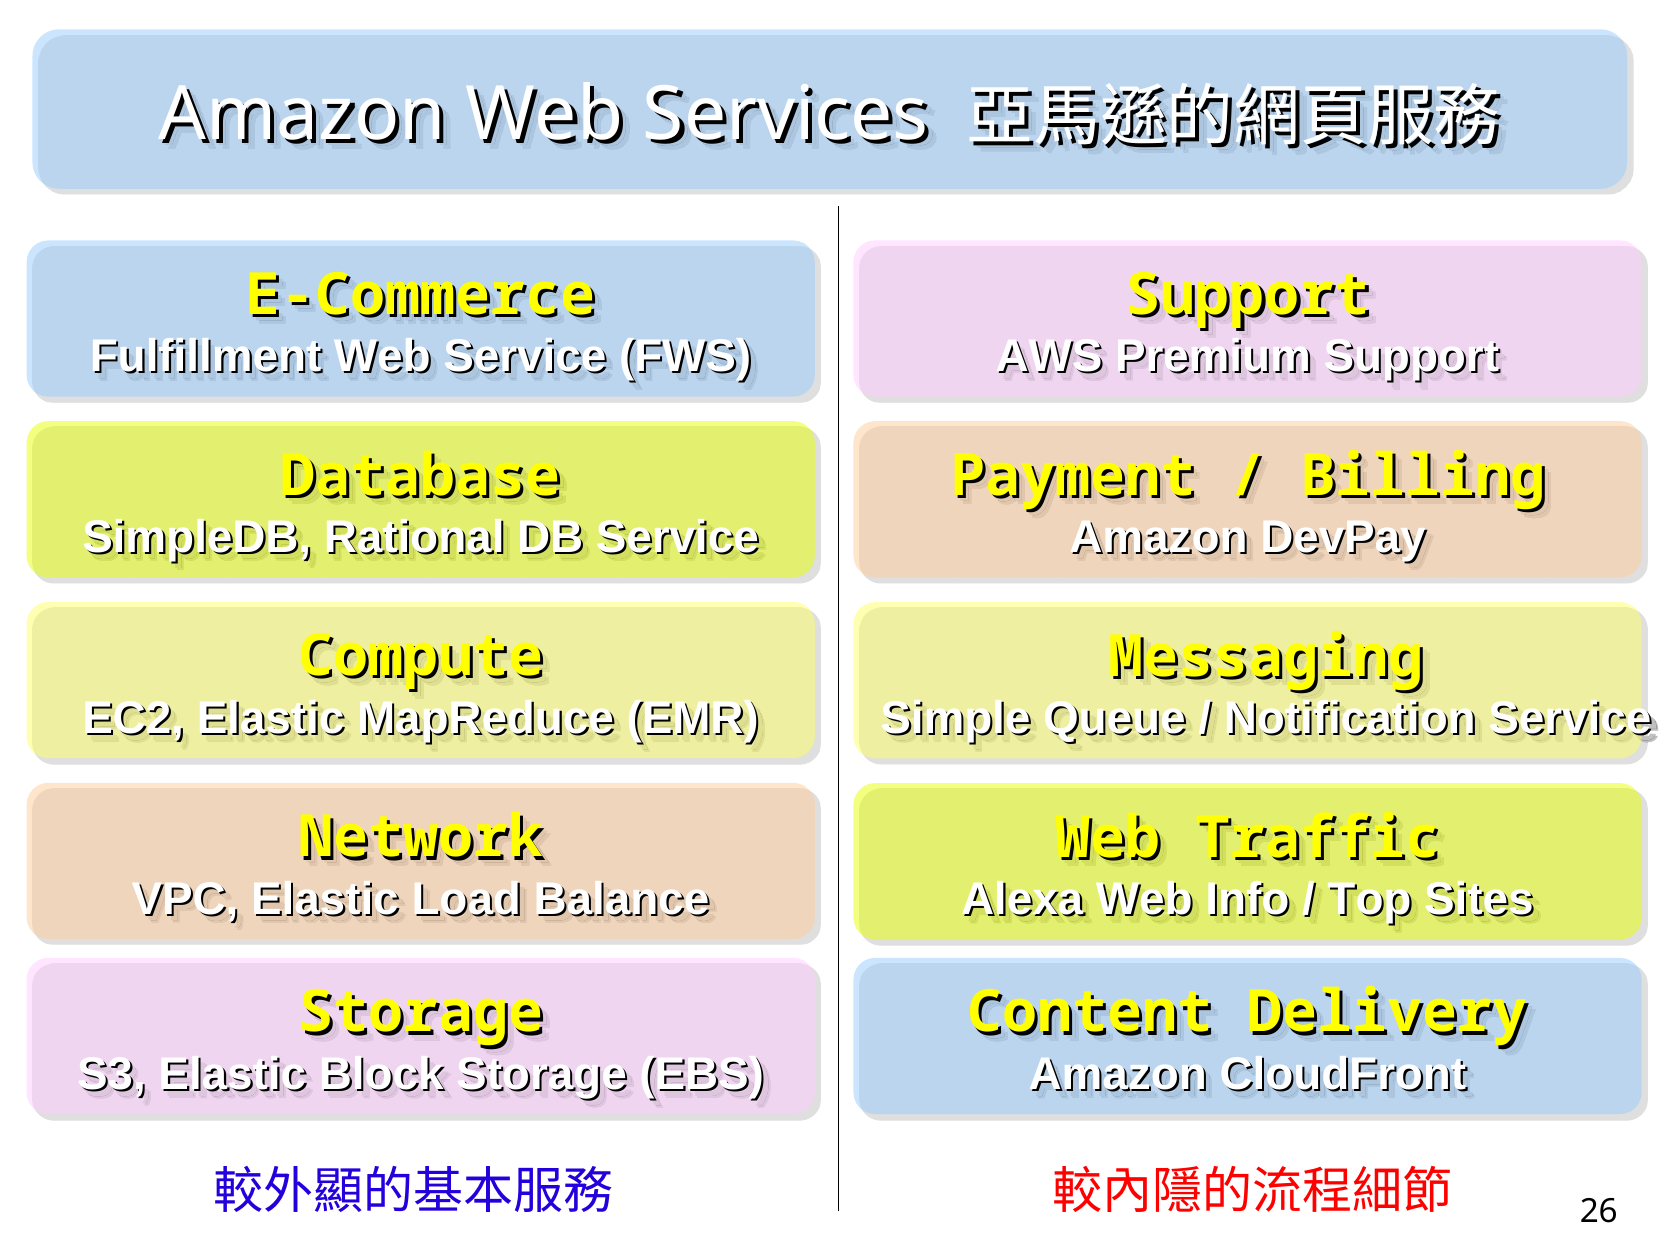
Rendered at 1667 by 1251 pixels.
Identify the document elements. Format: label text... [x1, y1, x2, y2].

text_box Database SimpleDB, Rational DB Service [26, 421, 815, 578]
text_box 較內隱的流程細節 [956, 1151, 1548, 1227]
text_box Content Delivery Amazon CloudFront [853, 957, 1642, 1115]
text_box 較外顯的基本服務 [118, 1151, 709, 1227]
text_box Storage S3, Elastic Block Storage (EBS) [26, 957, 815, 1115]
text_box Web Traffic Alexa Web Info / Top Sites [853, 783, 1642, 940]
text_box Network VPC, Elastic Load Balance [26, 782, 815, 940]
text_box Payment / Billing Amazon DevPay [853, 421, 1642, 578]
text_box Messaging Simple Queue / Notification Service [853, 602, 1642, 759]
text_box Compute EC2, Elastic MapReduce (EMR) [26, 601, 815, 759]
text_box E-Commerce Fulfillment Web Service (FWS) [26, 240, 815, 397]
text_box Support AWS Premium Support [853, 240, 1642, 397]
text_box Amazon Web Services 亞馬遜的網頁服務 [32, 29, 1628, 189]
